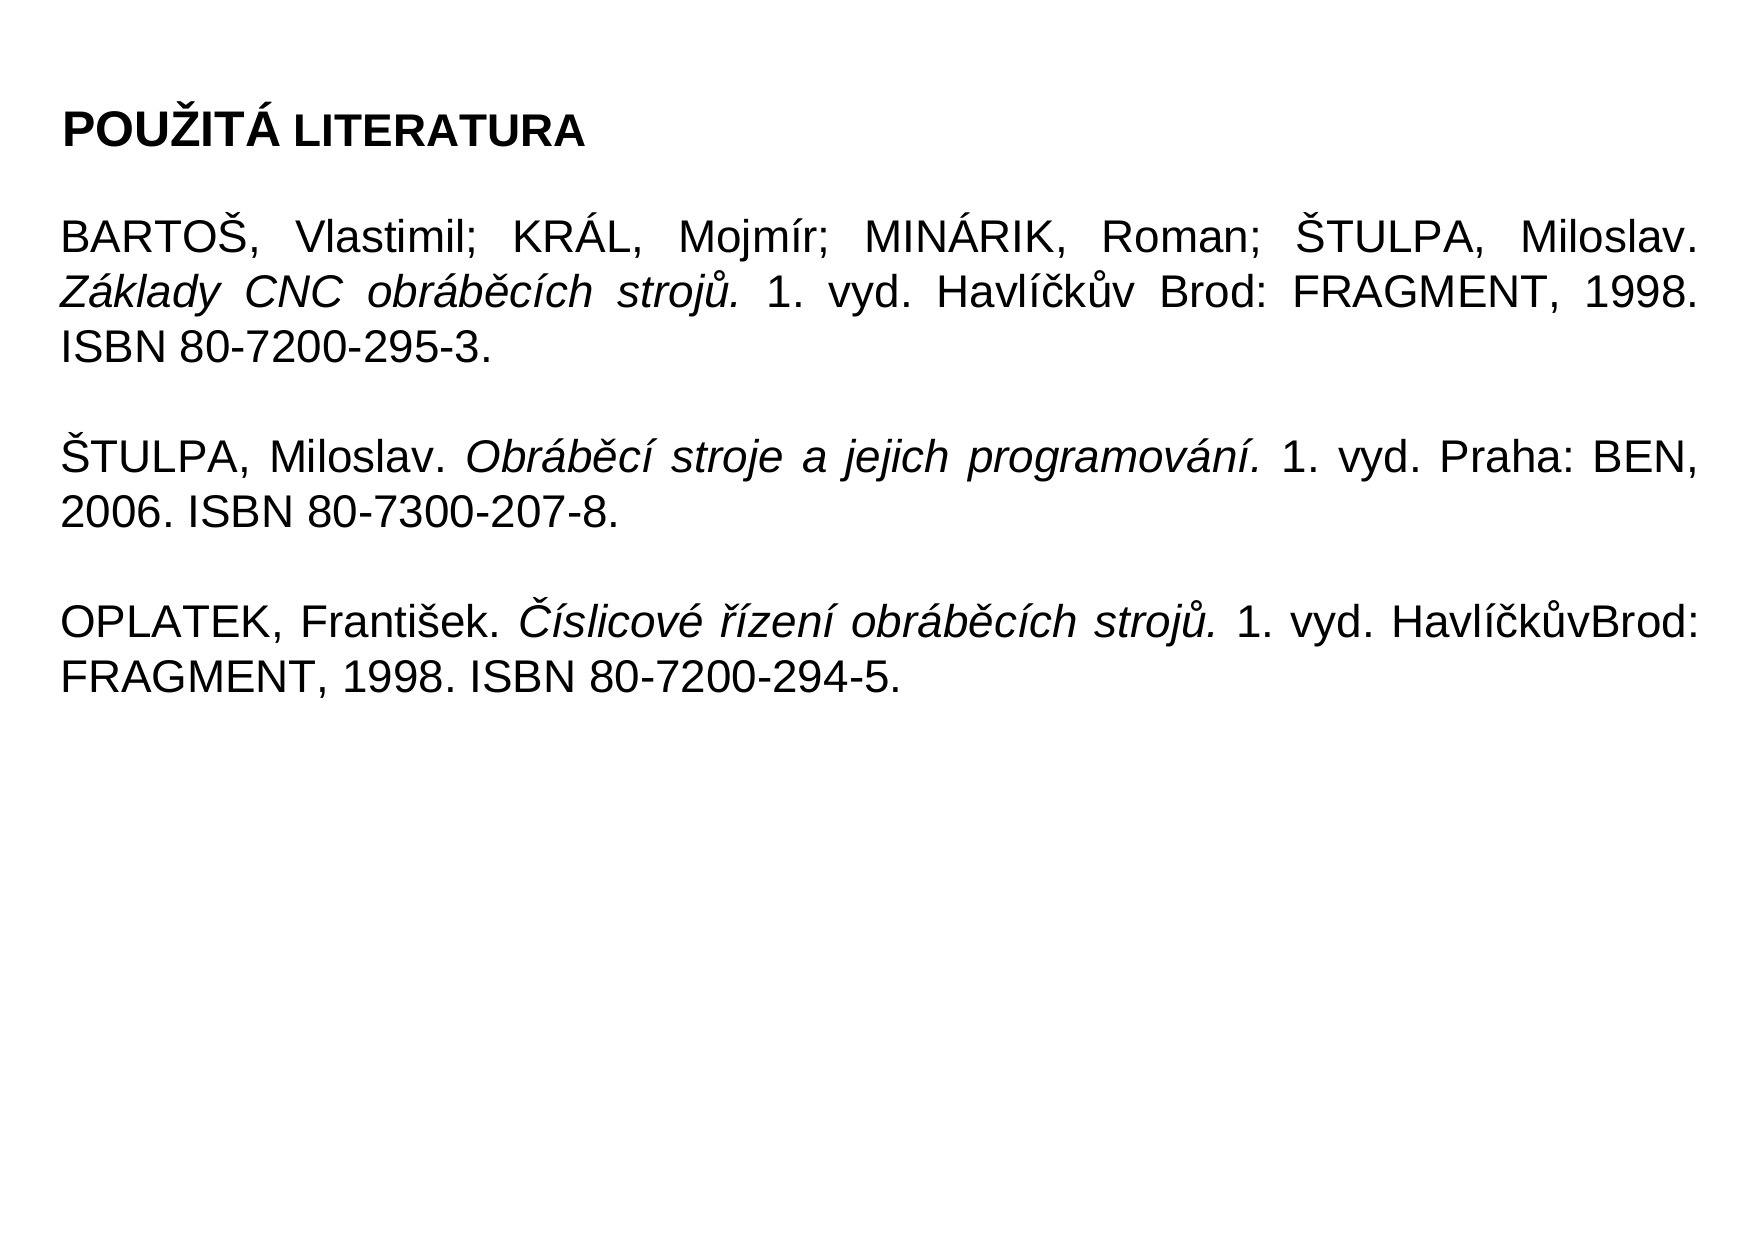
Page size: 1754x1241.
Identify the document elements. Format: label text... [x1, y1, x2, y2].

text_box POUŽITÁ LITERATURA [62, 96, 684, 179]
text_box BARTOŠ, Vlastimil; KRÁL, Mojmír; MINÁRIK, Roman; ŠTULPA, Miloslav. Základy CNC obráběcích strojů. 1. vyd. Havlíčkův Brod: FRAGMENT, 1998. ISBN 80-7200-295-3. ŠTULPA, Miloslav. Obráběcí stroje a jejich programování. 1. vyd. Praha: BEN, 2006. ISBN 80-7300-207-8. OPLATEK, František. Číslicové řízení obráběcích strojů. 1. vyd. Havlíčkův Brod: FRAGMENT, 1998. ISBN 80-7200-294-5. [56, 206, 1701, 869]
